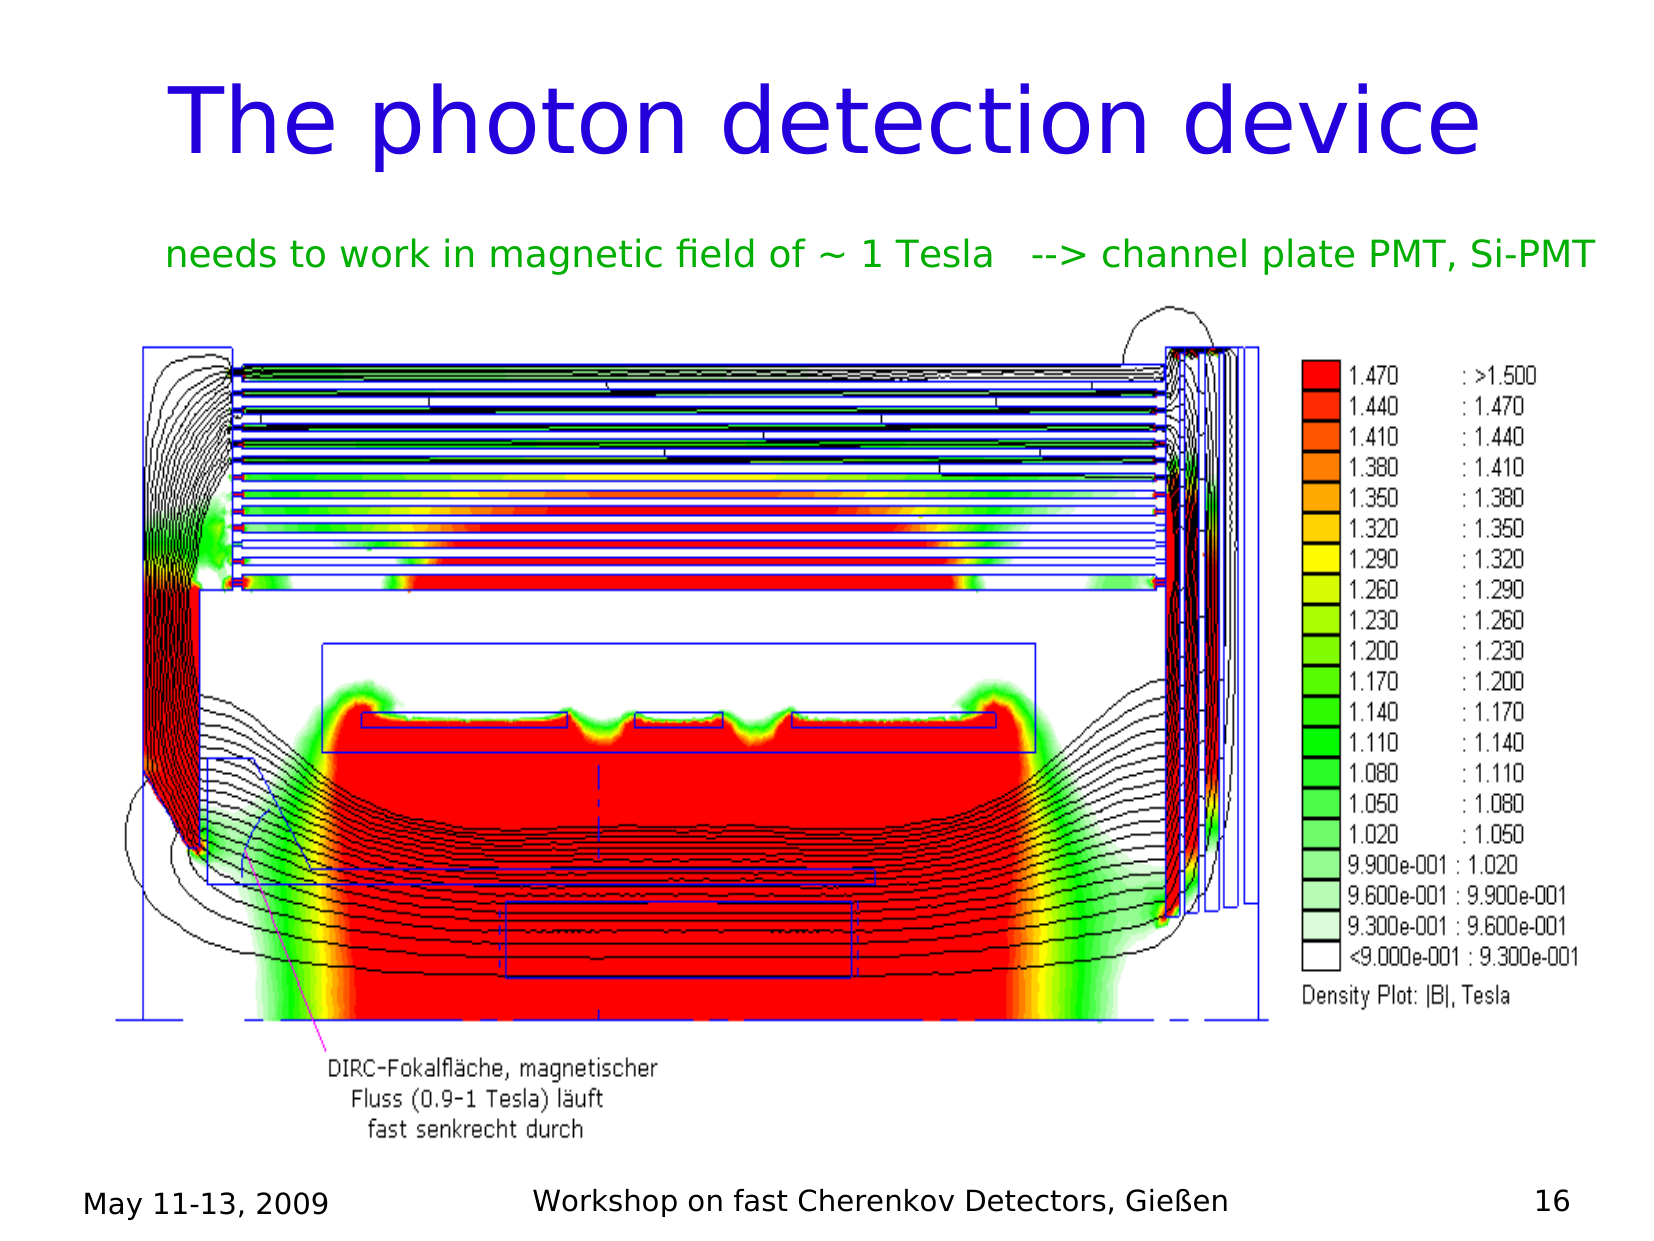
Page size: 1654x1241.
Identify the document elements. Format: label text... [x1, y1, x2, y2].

text_box needs to work in magnetic field of ~ 1 Tesla --> channel plate PMT, Si-PMT [150, 225, 1612, 284]
title The photon detection device [82, 56, 1571, 188]
picture [75, 299, 1613, 1163]
